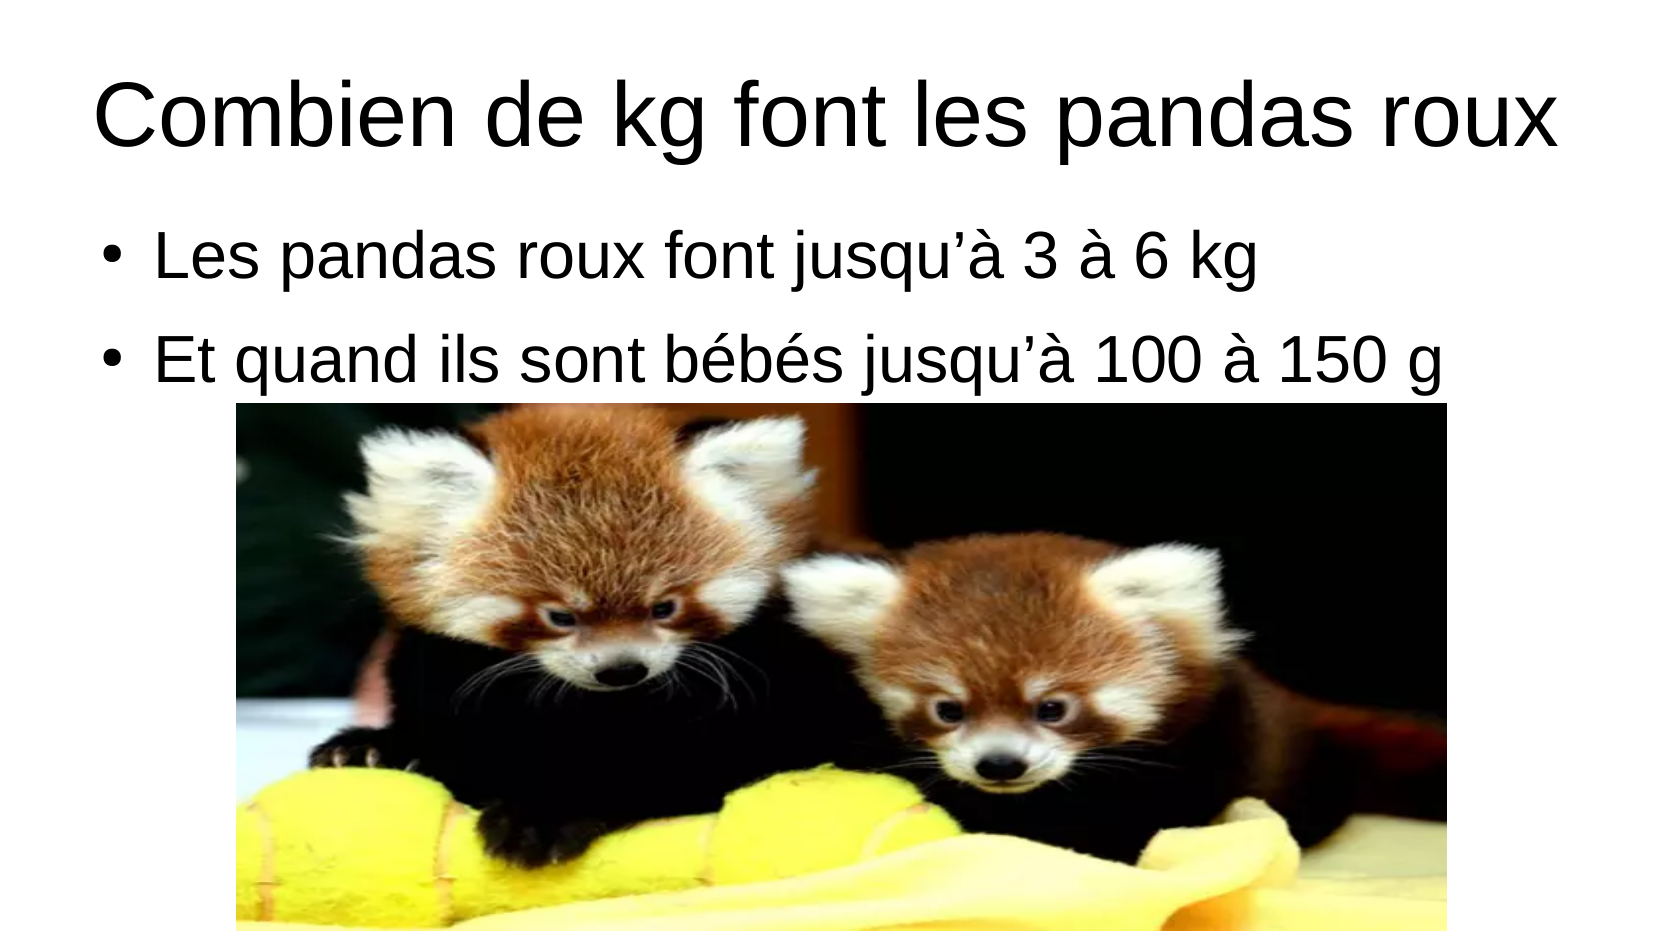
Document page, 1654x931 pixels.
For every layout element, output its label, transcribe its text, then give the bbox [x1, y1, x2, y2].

title Combien de kg font les pandas roux [82, 37, 1571, 193]
list Les pandas roux font jusqu’à 3 à 6 kg Et quand ils sont bébés jusqu’à 100 à 150 g [82, 217, 1571, 758]
picture [236, 403, 1447, 931]
